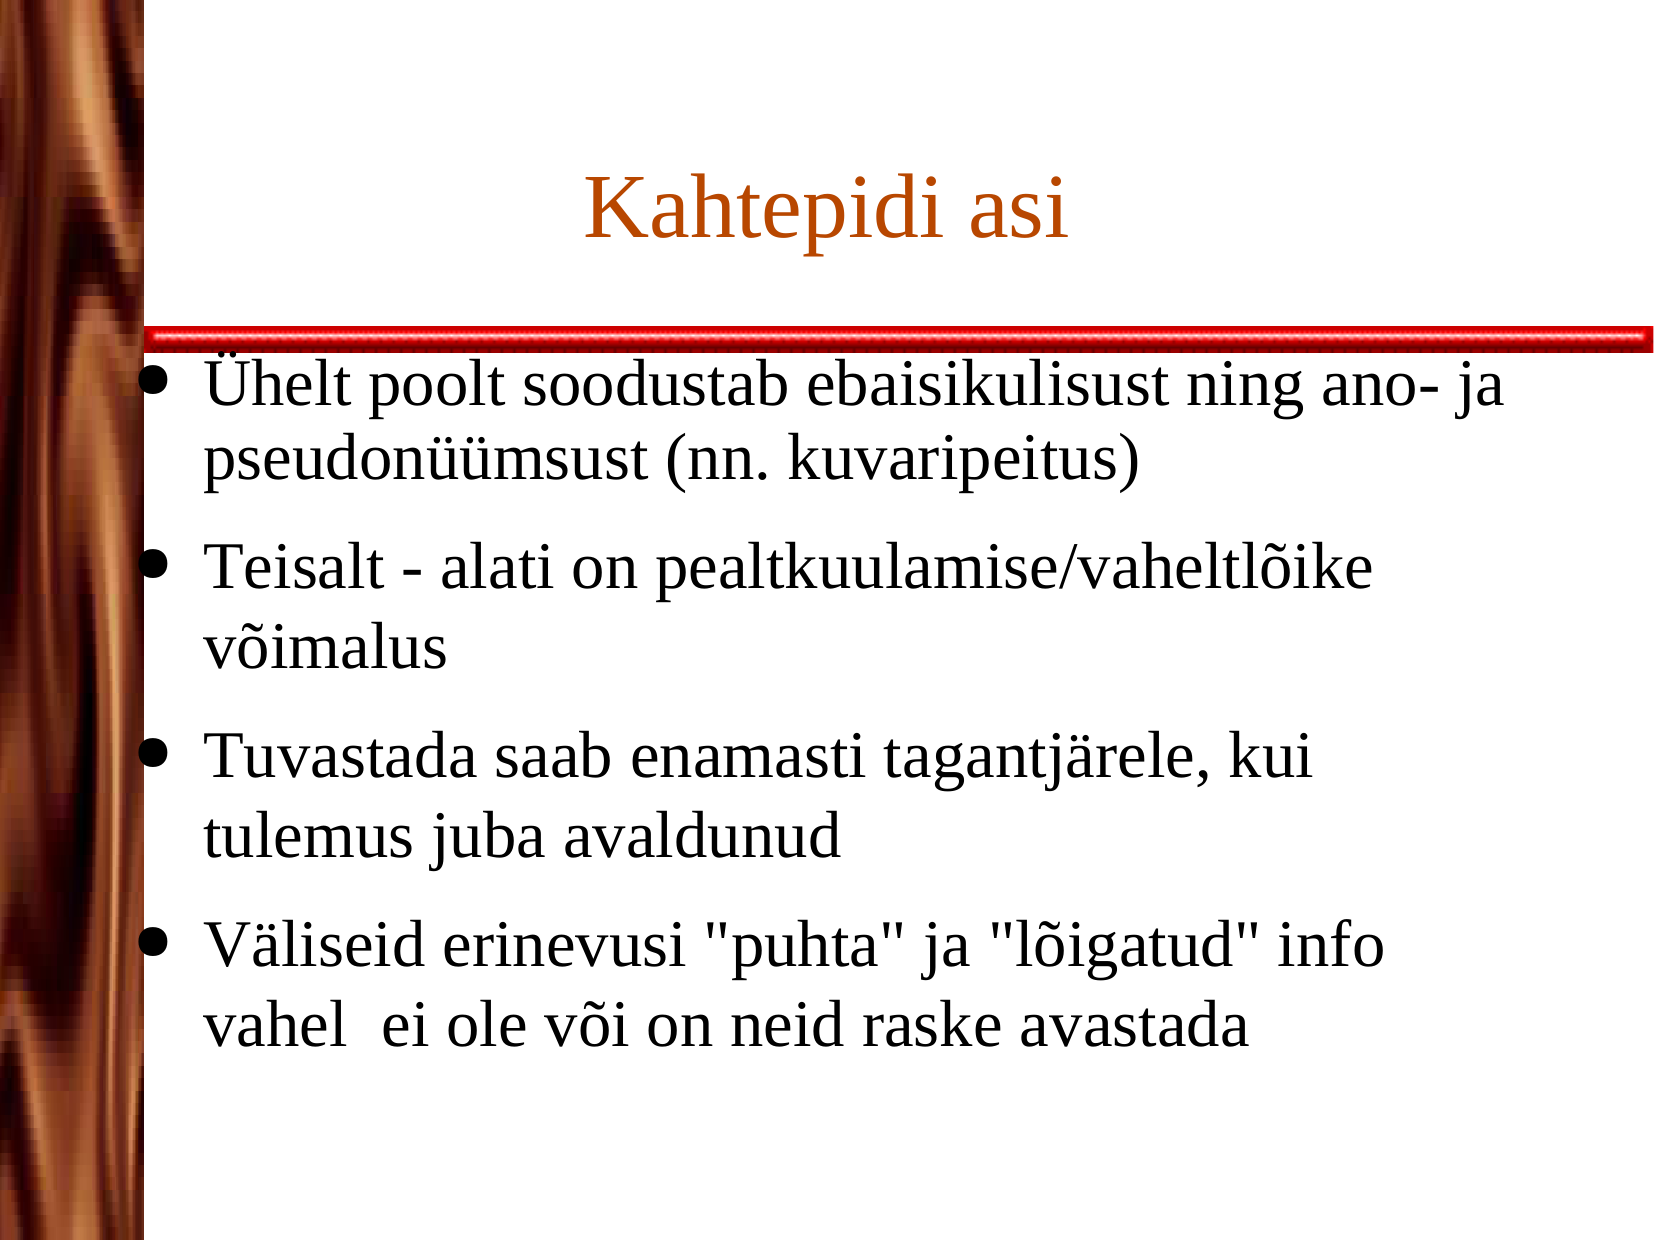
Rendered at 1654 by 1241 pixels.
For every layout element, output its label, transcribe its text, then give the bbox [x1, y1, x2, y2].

title Kahtepidi asi [121, 102, 1534, 310]
picture [0, 0, 1654, 1240]
list Ühelt poolt soodustab ebaisikulisust ning ano- ja pseudonüümsust (nn. kuvaripeitus) Teisalt - alati on pealtkuulamise/vaheltlõike võimalus Tuvastada saab enamasti tagantjärele, kui tulemus juba avaldunud Väliseid erinevusi "puhta" ja "lõigatud" info vahel ei ole või on neid raske avastada [121, 344, 1534, 1159]
